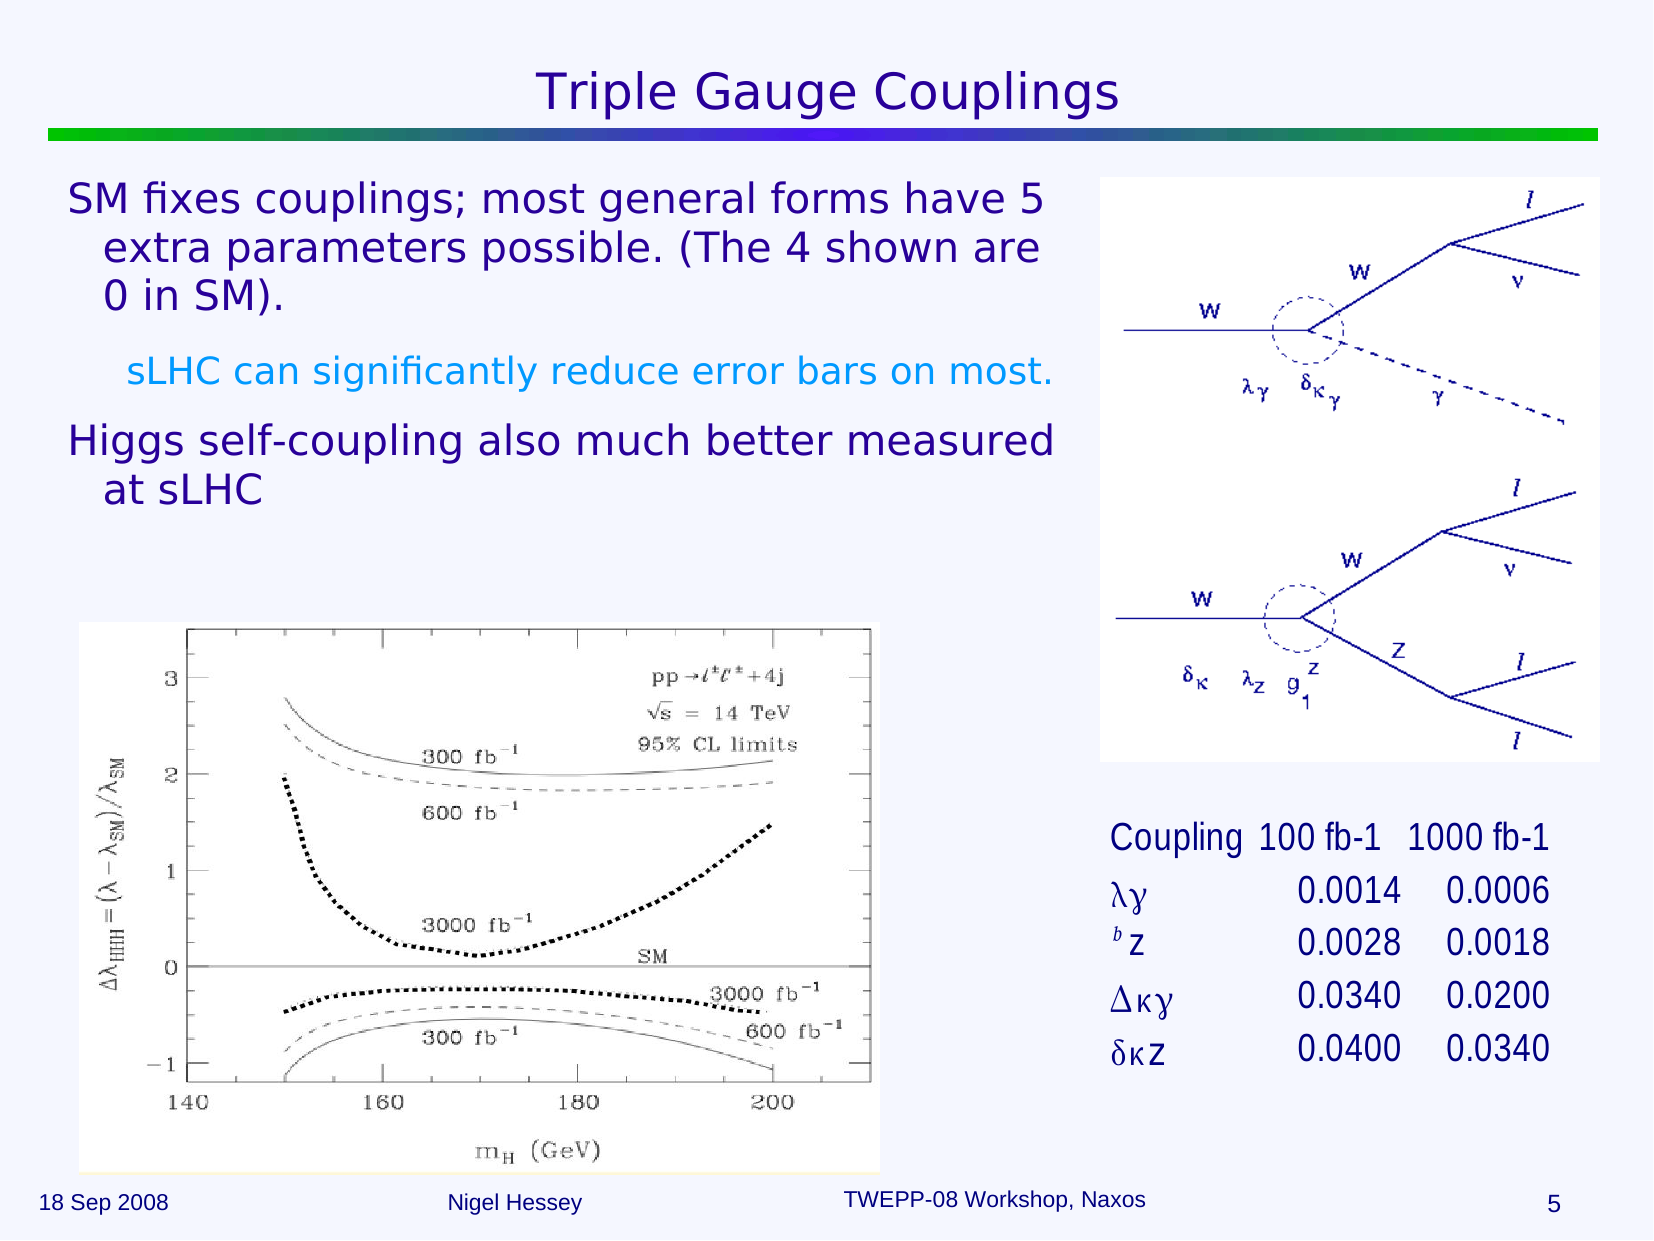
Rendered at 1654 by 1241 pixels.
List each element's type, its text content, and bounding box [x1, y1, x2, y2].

picture [79, 622, 880, 1175]
picture [1563, 128, 1598, 141]
chart [1107, 814, 1557, 1081]
title Triple Gauge Couplings [95, 37, 1563, 146]
picture [48, 128, 95, 141]
list SM fixes couplings; most general forms have 5 extra parameters possible. (The 4 shown are 0 in SM). sLHC can significantly reduce error bars on most. Higgs self-coupling also much better measured at sLHC [49, 174, 1075, 600]
picture [1100, 177, 1600, 762]
